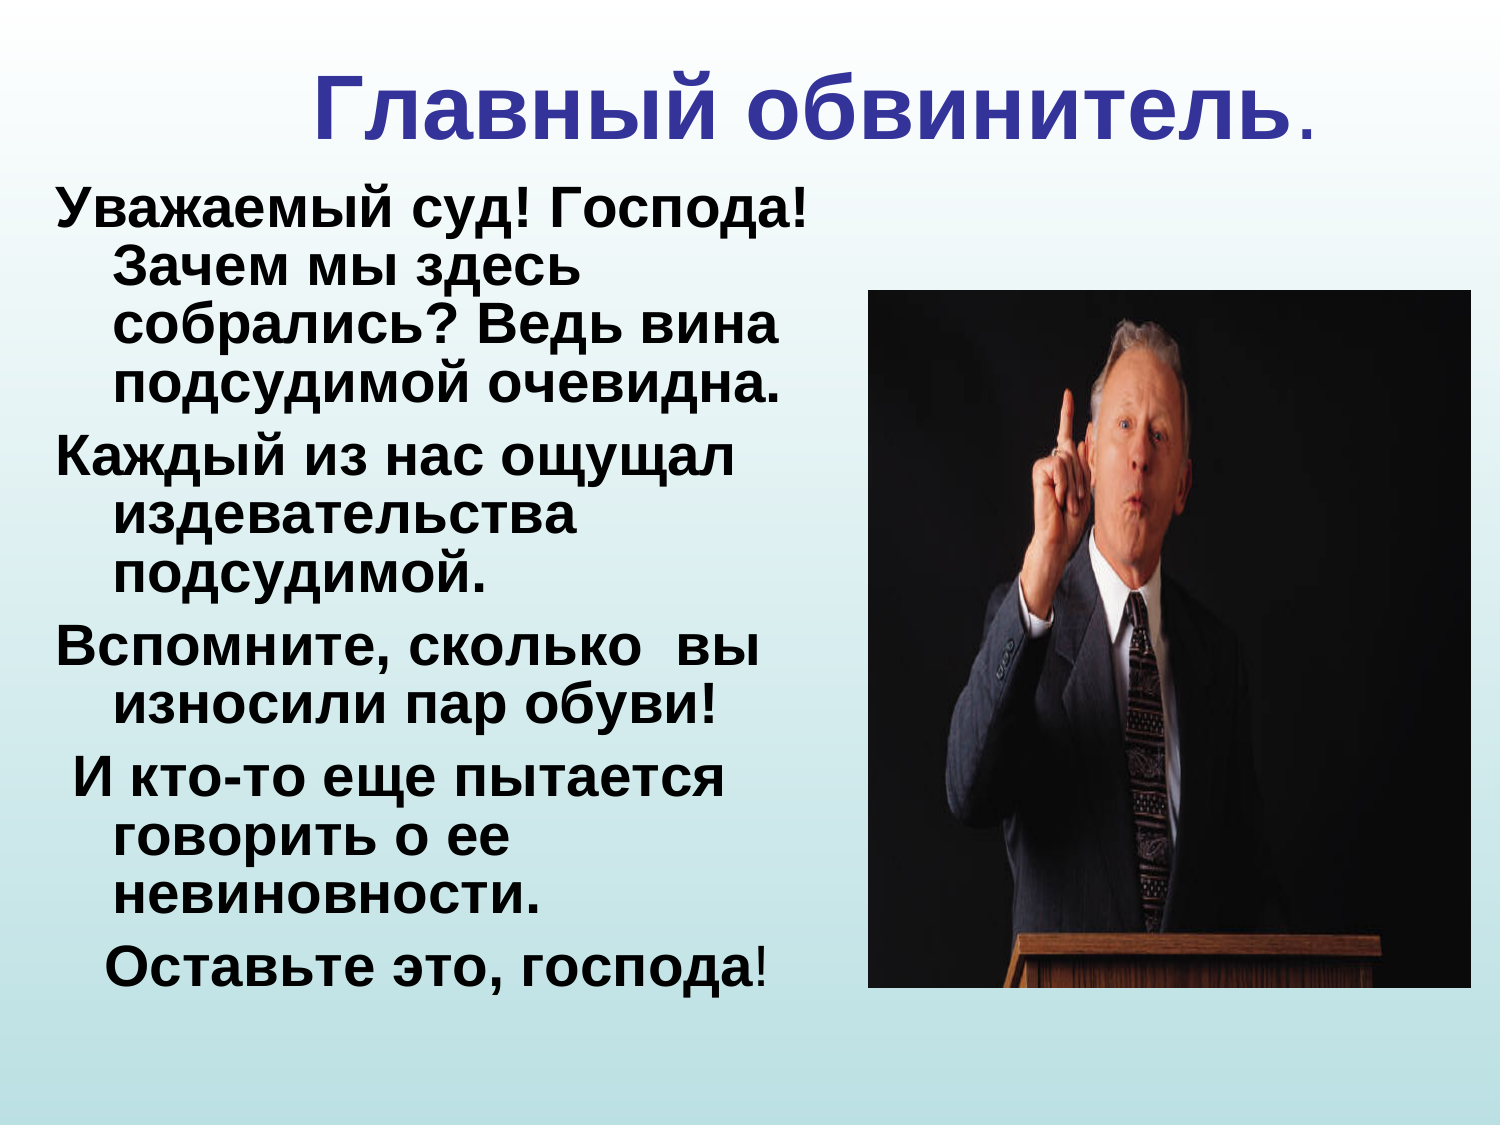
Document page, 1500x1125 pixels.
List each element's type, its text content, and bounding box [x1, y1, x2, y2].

list Уважаемый суд! Господа! Зачем мы здесь собрались? Ведь вина подсудимой очевидна. Каждый из нас ощущал издевательства подсудимой. Вспомните, сколько вы износили пар обуви! И кто-то еще пытается говорить о ее невиновности. Оставьте это, господа! [41, 172, 857, 1125]
title Главный обвинитель. [194, 0, 1335, 223]
picture [868, 290, 1471, 988]
